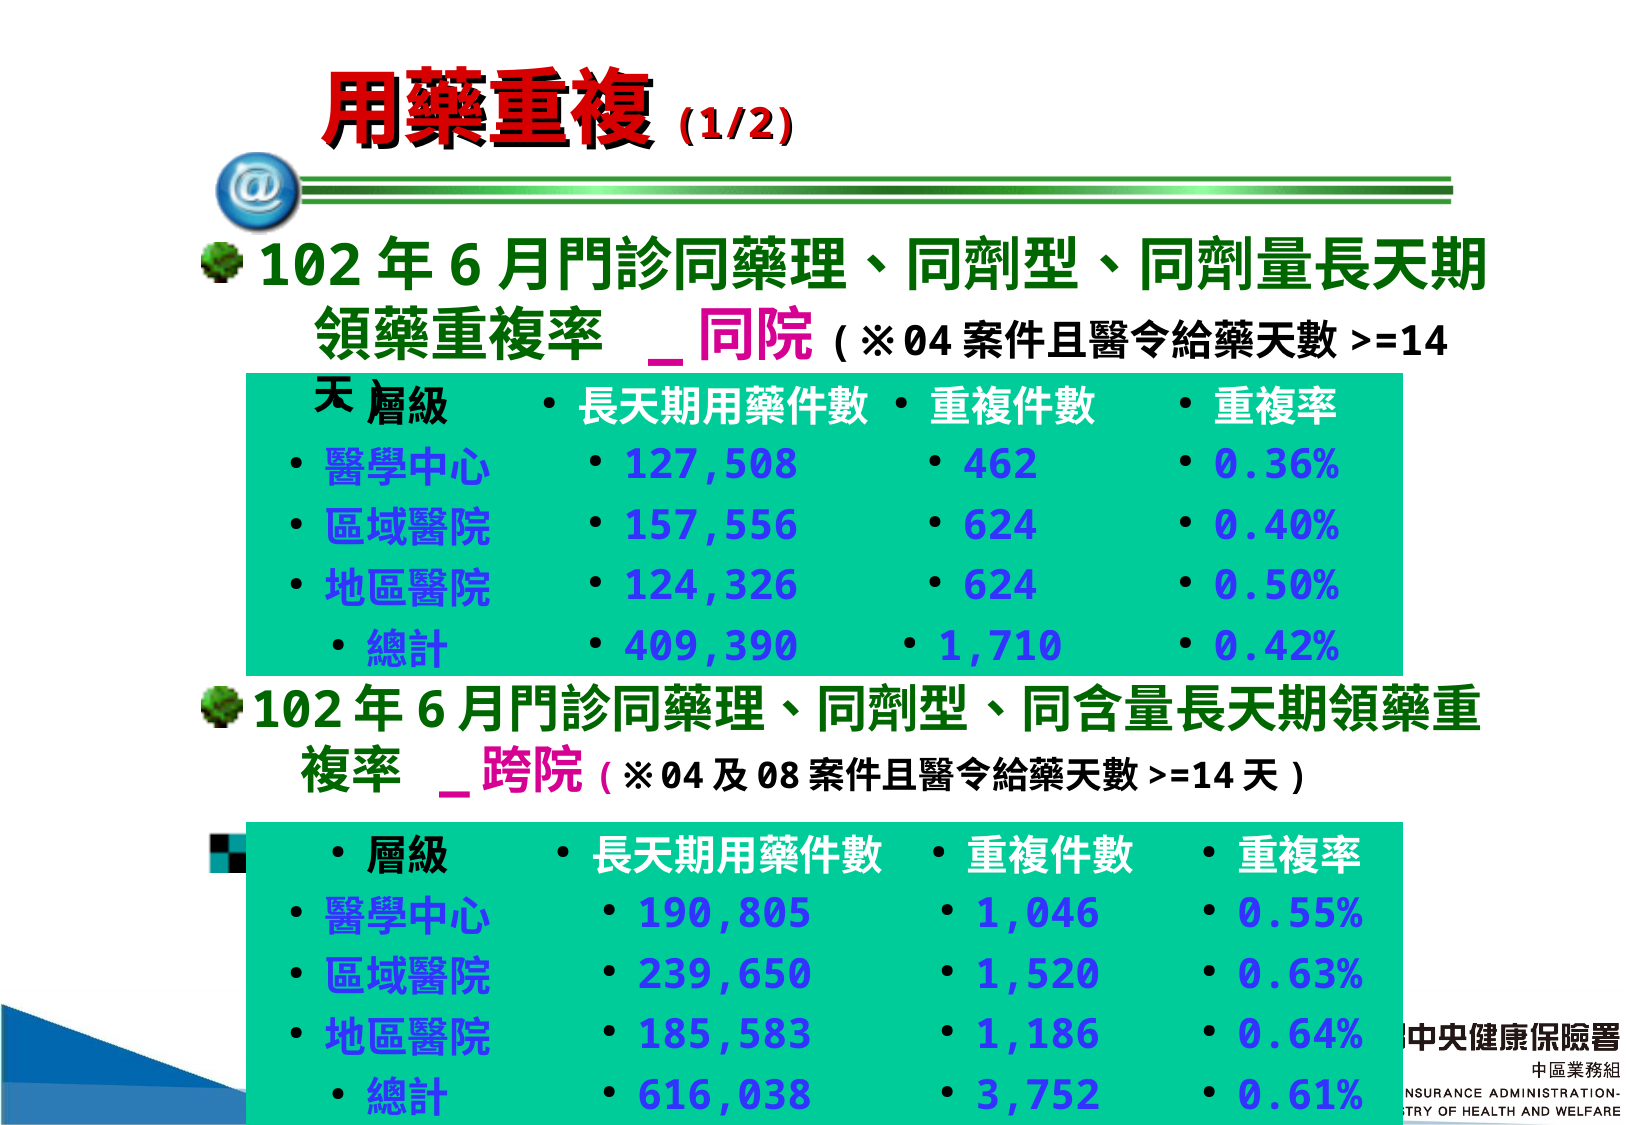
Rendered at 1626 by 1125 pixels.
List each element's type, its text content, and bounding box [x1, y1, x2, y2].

table_cell 1,046 [904, 883, 1161, 943]
table_header 層級 [246, 373, 535, 434]
table_cell 124,326 [535, 555, 877, 616]
table_cell 總計 [246, 616, 535, 676]
table_cell 616,038 [535, 1065, 904, 1125]
table_cell 總計 [246, 1065, 535, 1125]
table_header 長天期用藥件數 [535, 373, 877, 434]
table_cell 3,752 [904, 1065, 1161, 1125]
table_cell 239,650 [535, 943, 904, 1004]
table_cell 462 [877, 434, 1114, 495]
table_cell 地區醫院 [246, 555, 535, 616]
table_cell 0.55% [1161, 883, 1403, 943]
table_cell 0.61% [1161, 1065, 1403, 1125]
table_header 重複件數 [904, 822, 1161, 883]
table_cell 0.64% [1161, 1004, 1403, 1065]
table_cell 醫學中心 [246, 434, 535, 495]
table_header 層級 [246, 822, 535, 883]
table_cell 190,805 [535, 883, 904, 943]
table_cell 0.63% [1161, 943, 1403, 1004]
table_cell 0.40% [1114, 495, 1403, 555]
table_cell 區域醫院 [246, 943, 535, 1004]
table_header 重複件數 [877, 373, 1114, 434]
table_cell 0.50% [1114, 555, 1403, 616]
list 102年6月門診同藥理、同劑型、同含量長天期領藥重複率 _跨院(※04及08案件且醫令給藥天數>=14天) [186, 668, 1520, 809]
table_cell 409,390 [535, 616, 877, 676]
table_cell 1,520 [904, 943, 1161, 1004]
table_cell 0.42% [1114, 616, 1403, 676]
table_header 重複率 [1114, 373, 1403, 434]
table_cell 醫學中心 [246, 883, 535, 943]
table_cell 624 [877, 495, 1114, 555]
table_cell 1,710 [877, 616, 1114, 676]
table_header 長天期用藥件數 [535, 822, 904, 883]
table_cell 1,186 [904, 1004, 1161, 1065]
table_cell 185,583 [535, 1004, 904, 1065]
text_box 102年6月門診同藥理、同劑型、同劑量長天期領藥重複率 _同院(※04案件且醫令給藥天數>=14天) [186, 220, 1534, 360]
table_cell 區域醫院 [246, 495, 535, 555]
table_cell 0.36% [1114, 434, 1403, 495]
table_cell 624 [877, 555, 1114, 616]
table_cell 127,508 [535, 434, 877, 495]
table_cell 地區醫院 [246, 1004, 535, 1065]
table_cell 157,556 [535, 495, 877, 555]
title 用藥重複(1/2) [304, 10, 1562, 198]
table_header 重複率 [1161, 822, 1403, 883]
